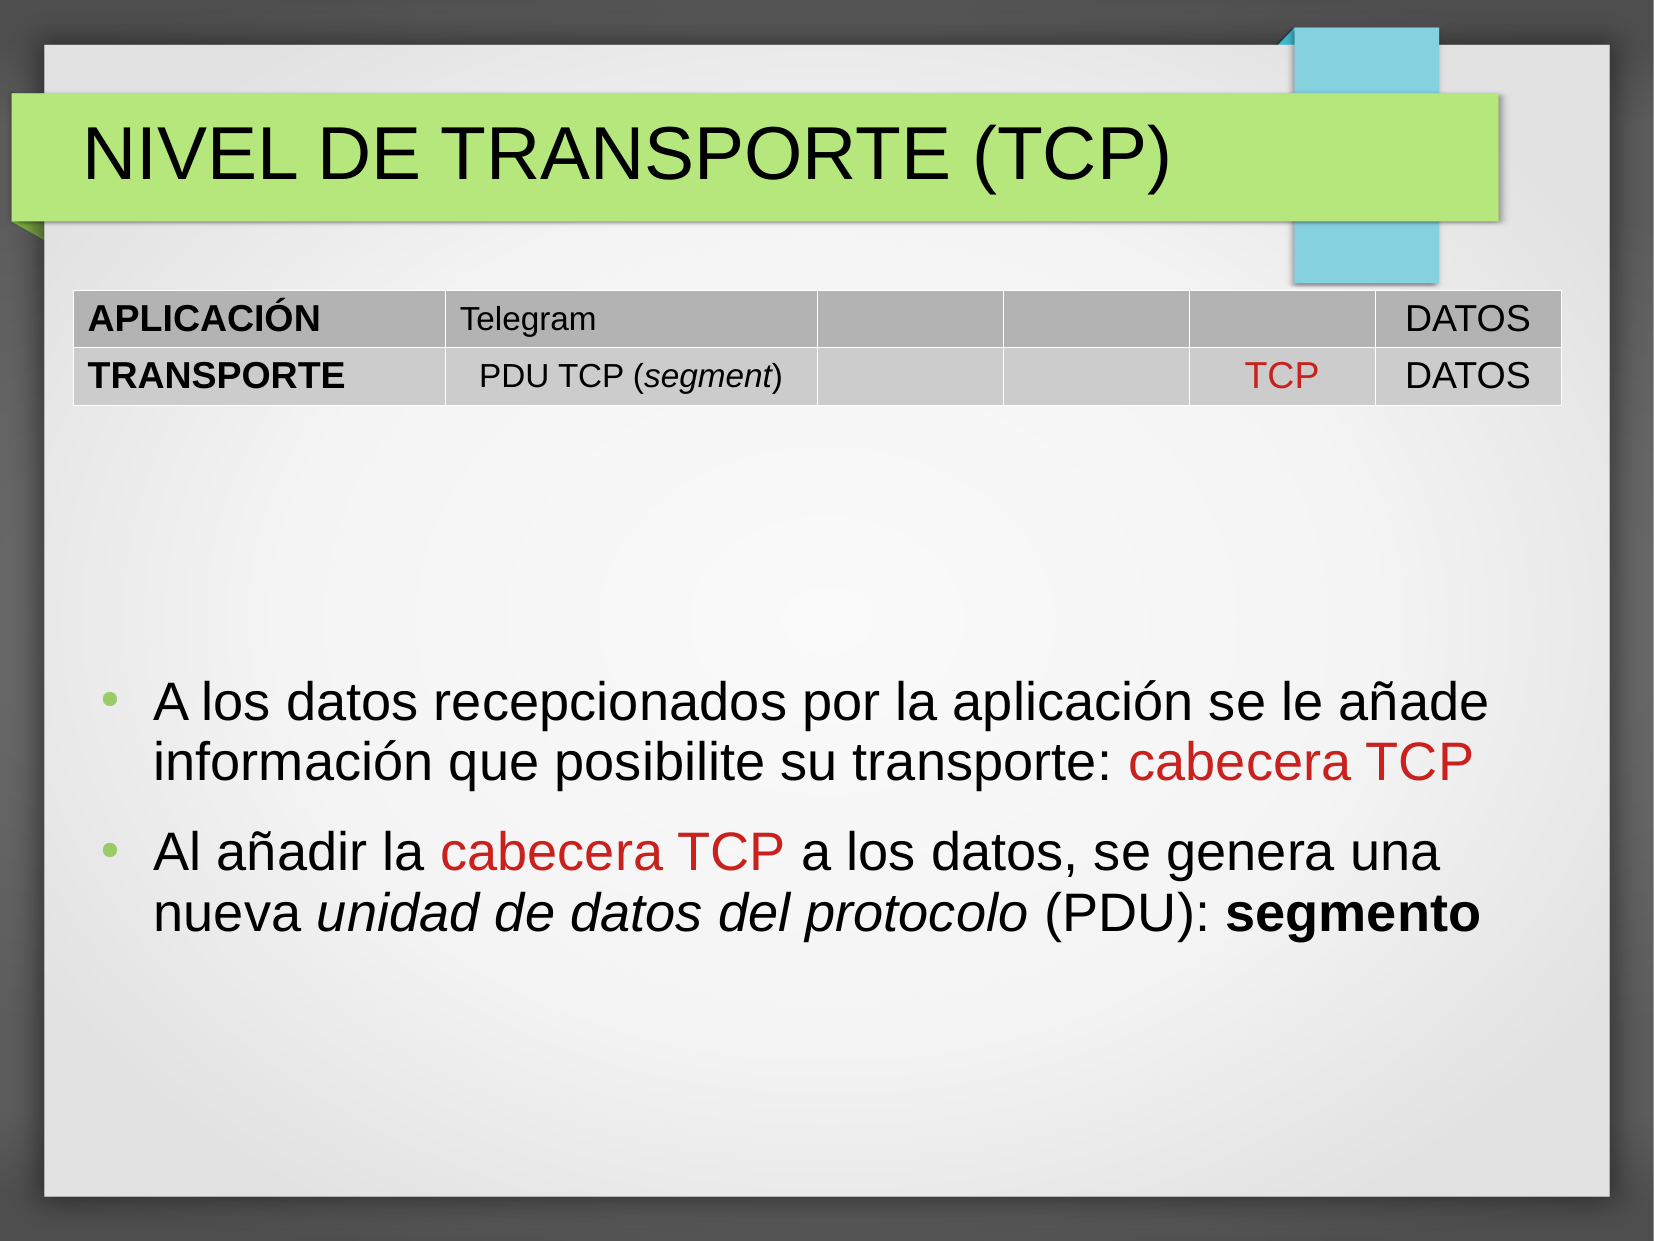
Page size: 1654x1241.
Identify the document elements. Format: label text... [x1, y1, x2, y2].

table_cell TRANSPORTE [74, 348, 445, 405]
table_cell DATOS [1376, 348, 1561, 405]
picture [0, 0, 1654, 1241]
table_cell TCP [1190, 348, 1375, 405]
table_header DATOS [1376, 291, 1561, 347]
table_header [818, 291, 1003, 347]
table_cell PDU TCP (segment) [446, 348, 817, 405]
table_header Telegram [446, 291, 817, 347]
table_cell [1004, 348, 1189, 405]
title NIVEL DE TRANSPORTE (TCP) [82, 94, 1264, 213]
table_header APLICACIÓN [74, 291, 445, 347]
table_header [1190, 291, 1375, 347]
list A los datos recepcionados por la aplicación se le añade información que posibilite su transporte: cabecera TCP Al añadir la cabecera TCP a los datos, se genera una nueva unidad de datos del protocolo (PDU): segmento [82, 670, 1571, 1015]
table_cell [818, 348, 1003, 405]
table_header [1004, 291, 1189, 347]
